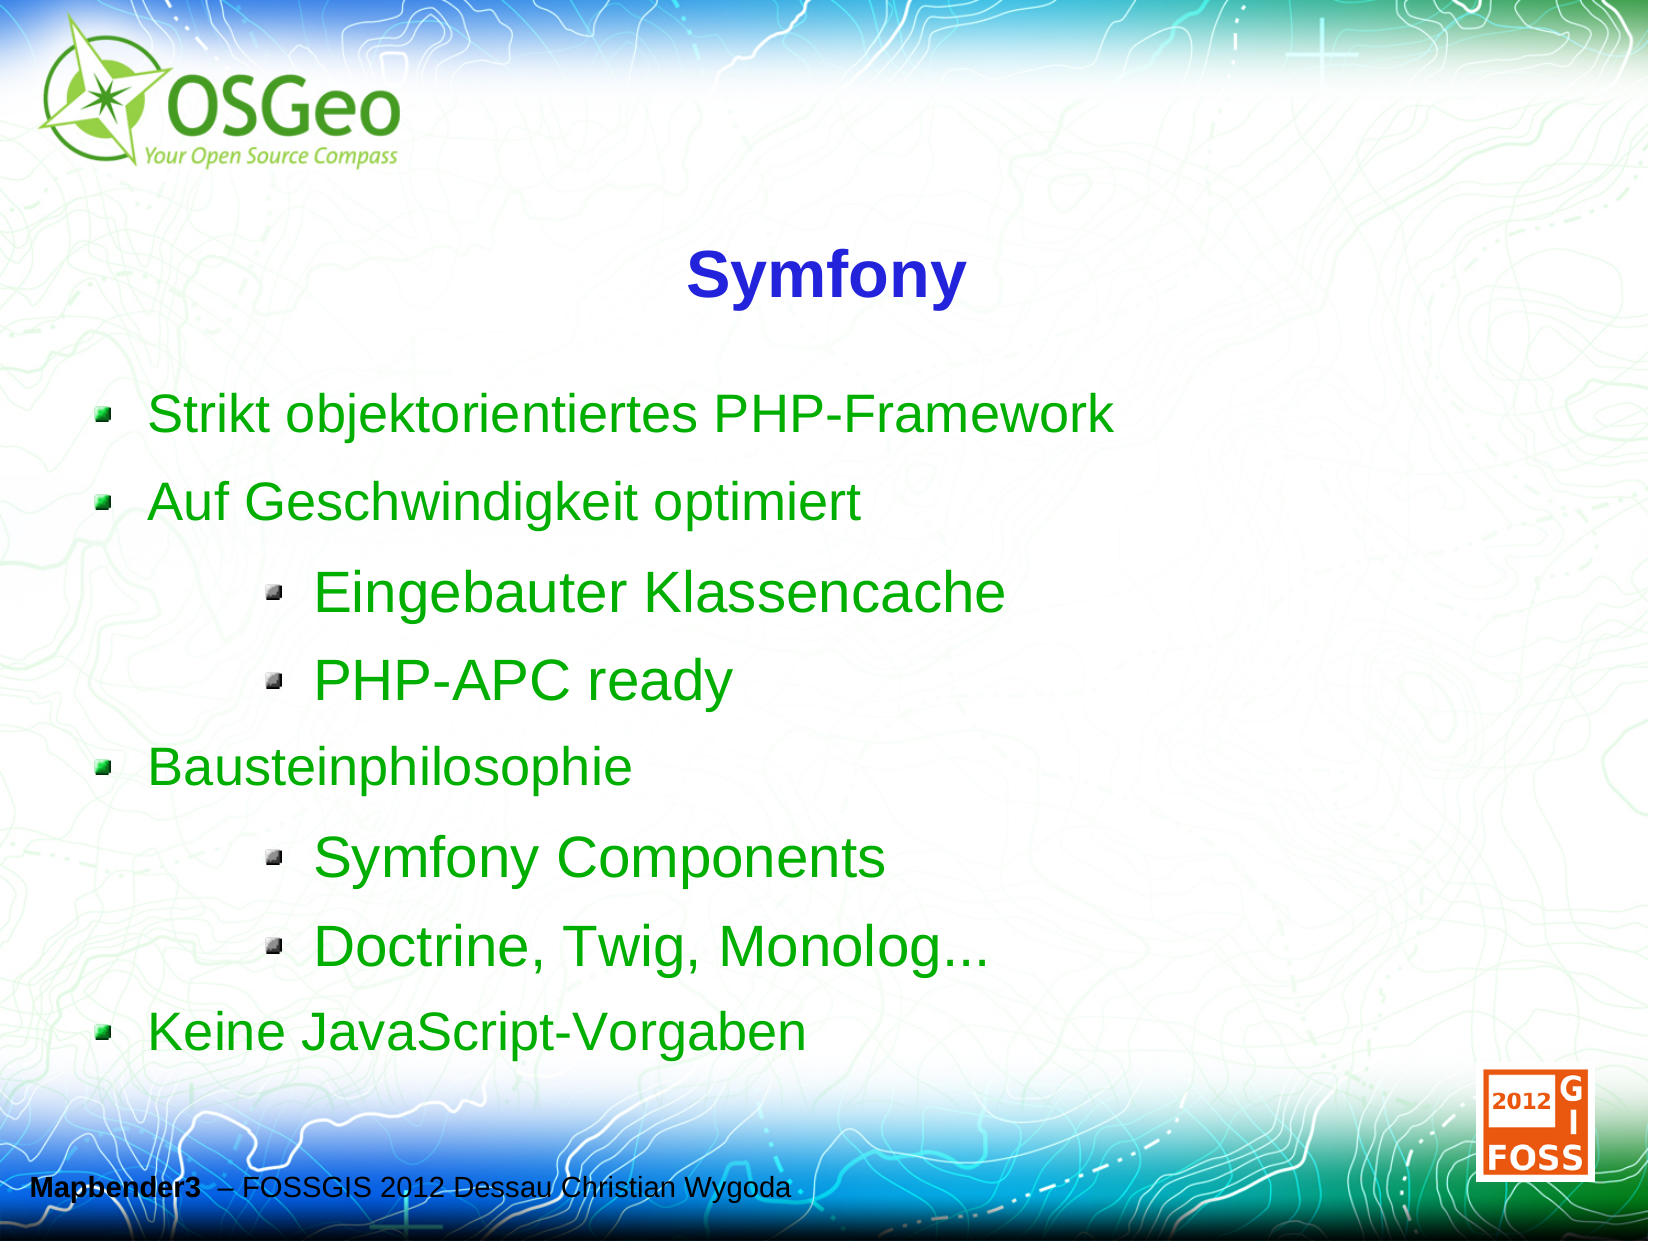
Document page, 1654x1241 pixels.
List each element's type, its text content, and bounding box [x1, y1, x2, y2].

list Strikt objektorientiertes PHP-Framework Auf Geschwindigkeit optimiert Eingebauter Klassencache PHP-APC ready Bausteinphilosophie Symfony Components Doctrine, Twig, Monolog... Keine JavaScript-Vorgaben [76, 383, 1565, 1203]
picture [0, 0, 1648, 1241]
title Symfony [82, 200, 1571, 349]
